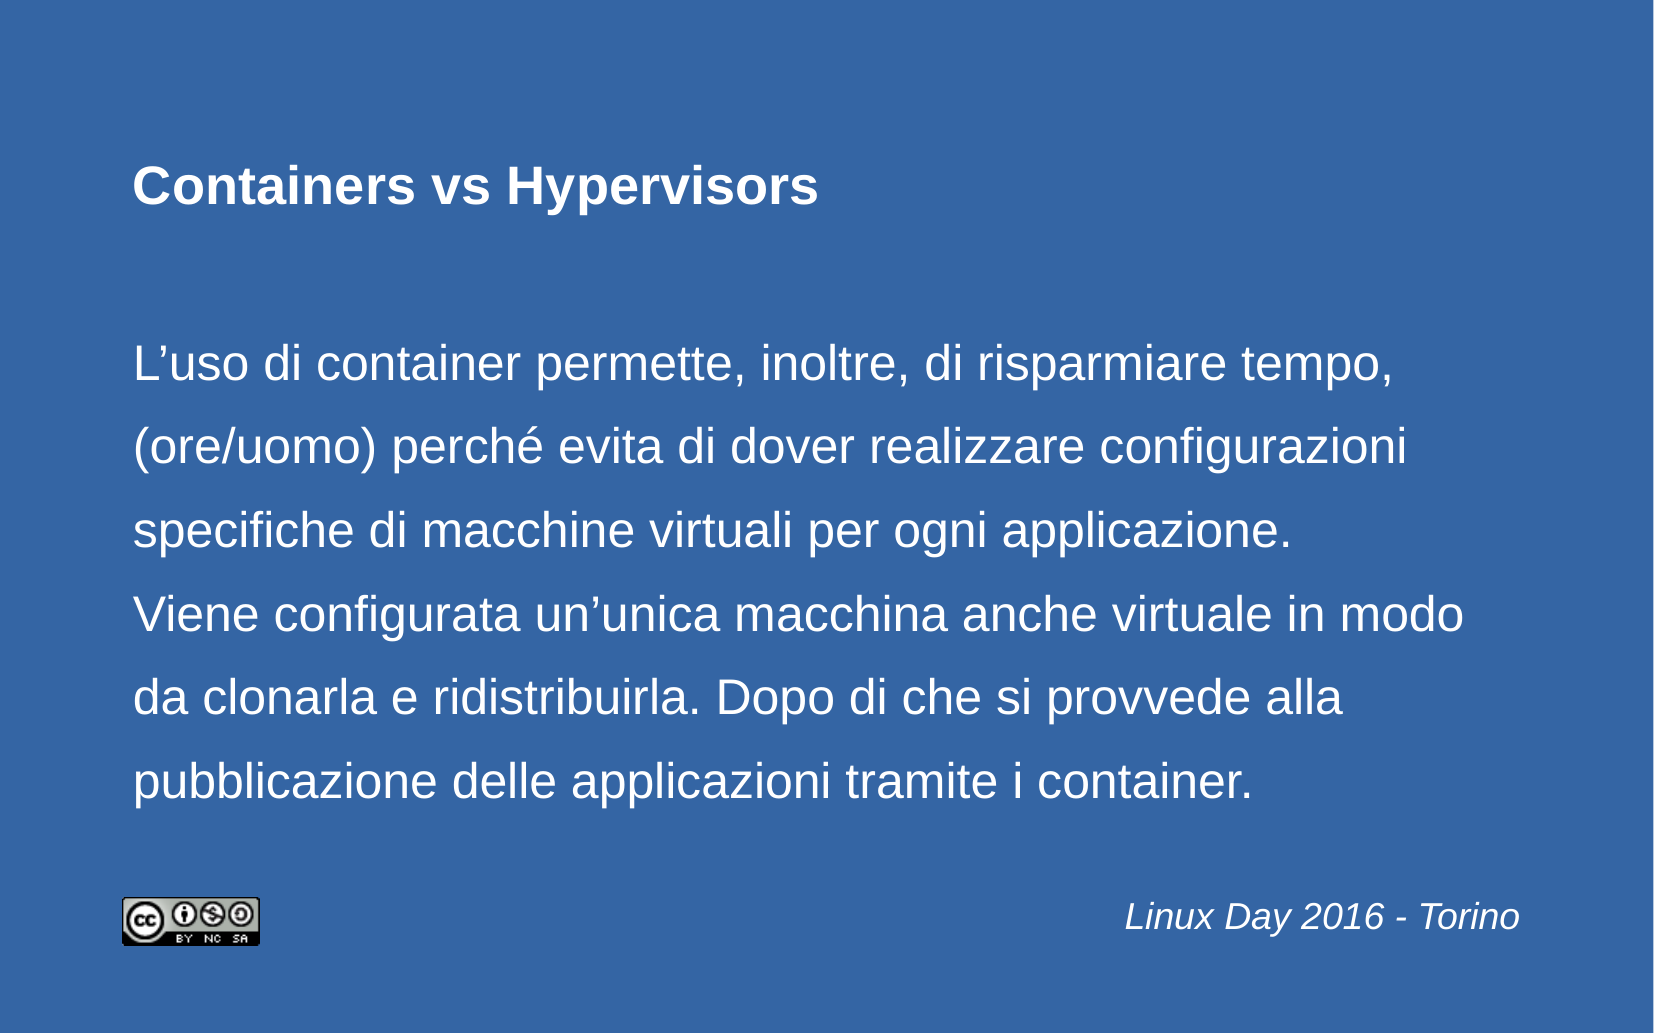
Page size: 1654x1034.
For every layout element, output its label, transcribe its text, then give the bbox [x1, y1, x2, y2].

text_box Linux Day 2016 - Torino [1109, 887, 1536, 1034]
picture [122, 897, 260, 946]
text_box Containers vs Hypervisors L’uso di container permette, inoltre, di risparmiare tempo, (ore/uomo) perché evita di dover realizzare configurazioni specifiche di macchine virtuali per ogni applicazione. Viene configurata un’unica macchina anche virtuale in modo da clonarla e ridistribuirla. Dopo di che si provvede alla pubblicazione delle applicazioni tramite i container. [118, 118, 1536, 961]
